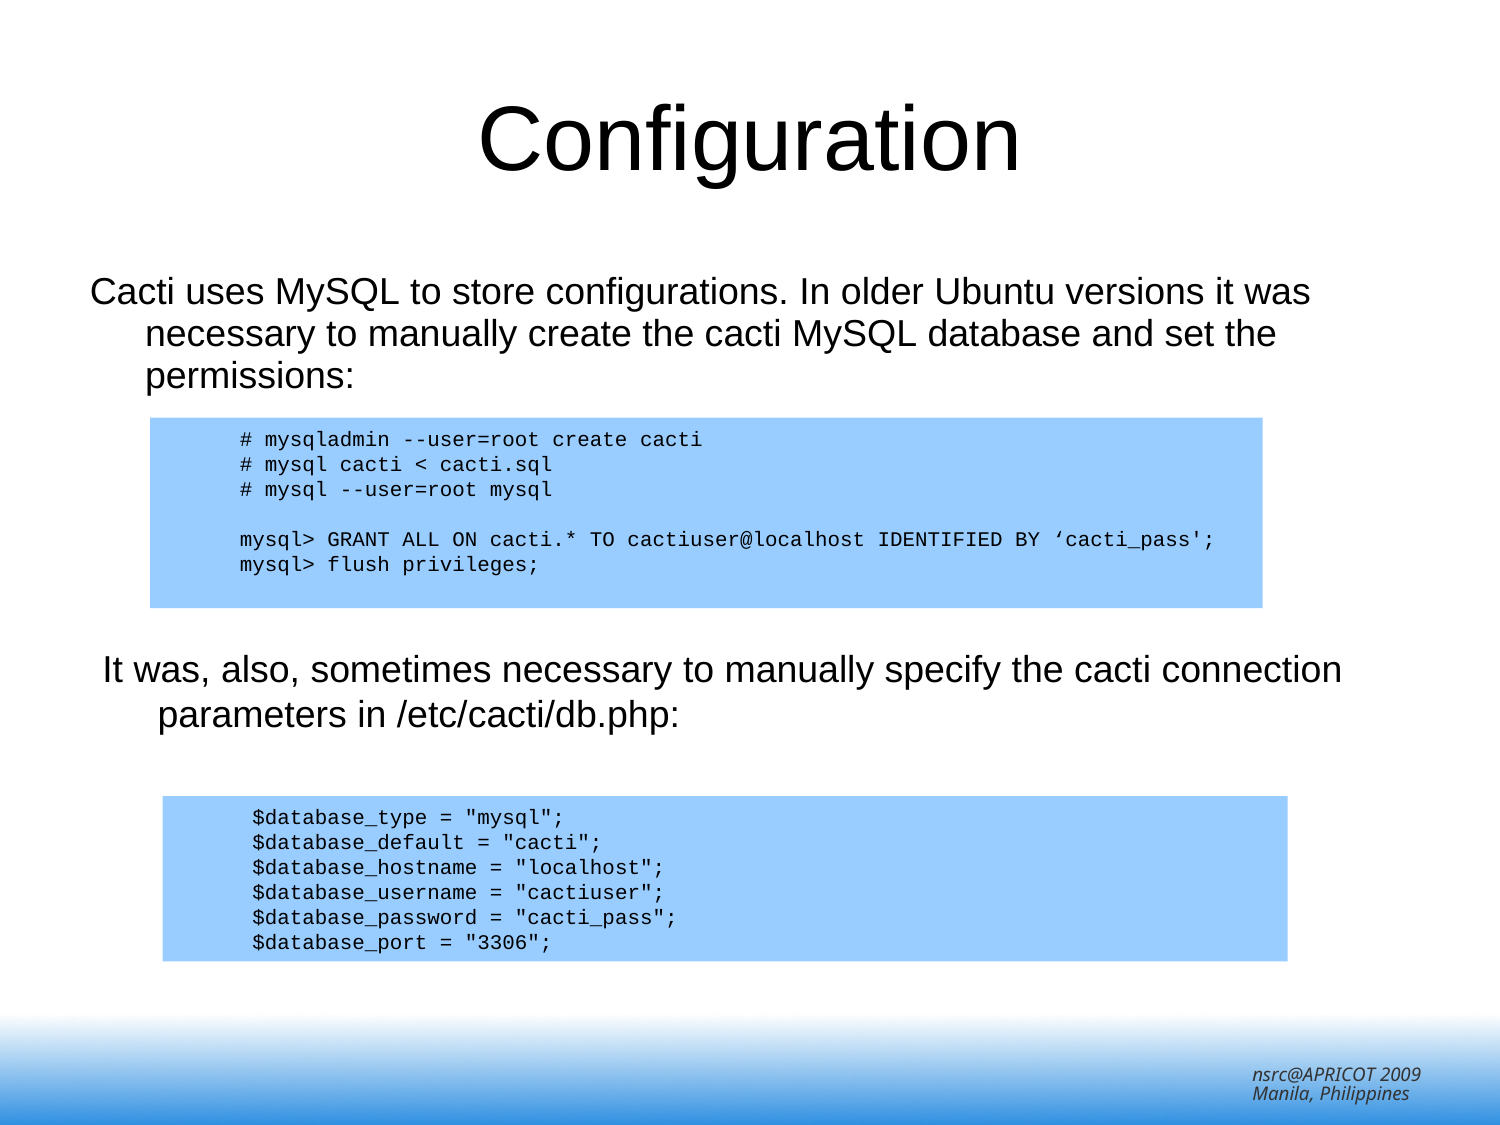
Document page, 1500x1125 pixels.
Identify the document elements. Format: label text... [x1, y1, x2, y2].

title Configuration [75, 45, 1426, 233]
picture [0, 1012, 1500, 1125]
text_box $database_type = "mysql"; $database_default = "cacti"; $database_hostname = "localhost"; $database_username = "cactiuser"; $database_password = "cacti_pass"; $database_port = "3306"; [162, 796, 1288, 962]
text_box # mysqladmin --user=root create cacti # mysql cacti < cacti.sql # mysql --user=root mysql mysql> GRANT ALL ON cacti.* TO cactiuser@localhost IDENTIFIED BY ‘cacti_pass'; mysql> flush privileges; [150, 417, 1263, 609]
text_box It was, also, sometimes necessary to manually specify the cacti connection parameters in /etc/cacti/db.php: [87, 637, 1388, 775]
list Cacti uses MySQL to store configurations. In older Ubuntu versions it was necessary to manually create the cacti MySQL database and set the permissions: [75, 262, 1426, 450]
